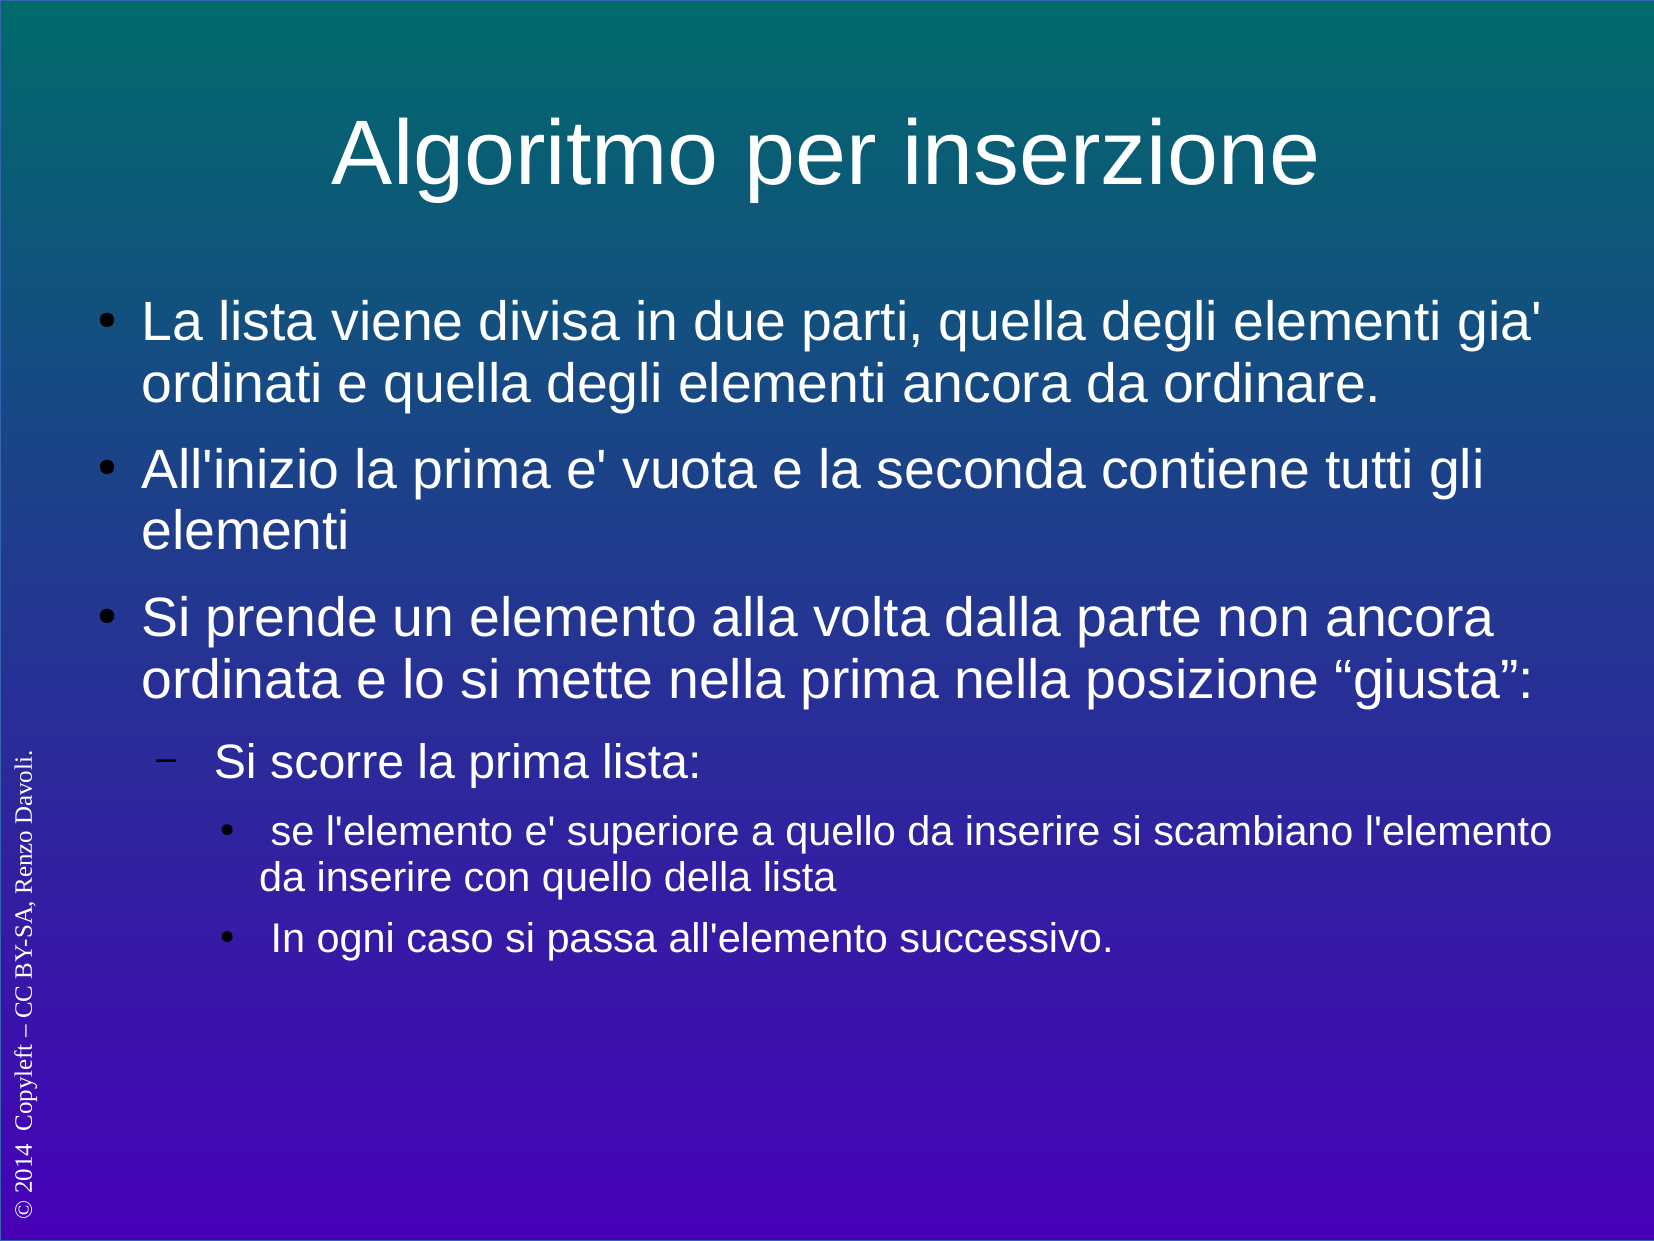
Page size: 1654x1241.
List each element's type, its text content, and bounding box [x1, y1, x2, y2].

title Algoritmo per inserzione [82, 49, 1571, 257]
list La lista viene divisa in due parti, quella degli elementi gia' ordinati e quella degli elementi ancora da ordinare. All'inizio la prima e' vuota e la seconda contiene tutti gli elementi Si prende un elemento alla volta dalla parte non ancora ordinata e lo si mette nella prima nella posizione “giusta”: Si scorre la prima lista: se l'elemento e' superiore a quello da inserire si scambiano l'elemento da inserire con quello della lista In ogni caso si passa all'elemento successivo. [82, 290, 1571, 1010]
